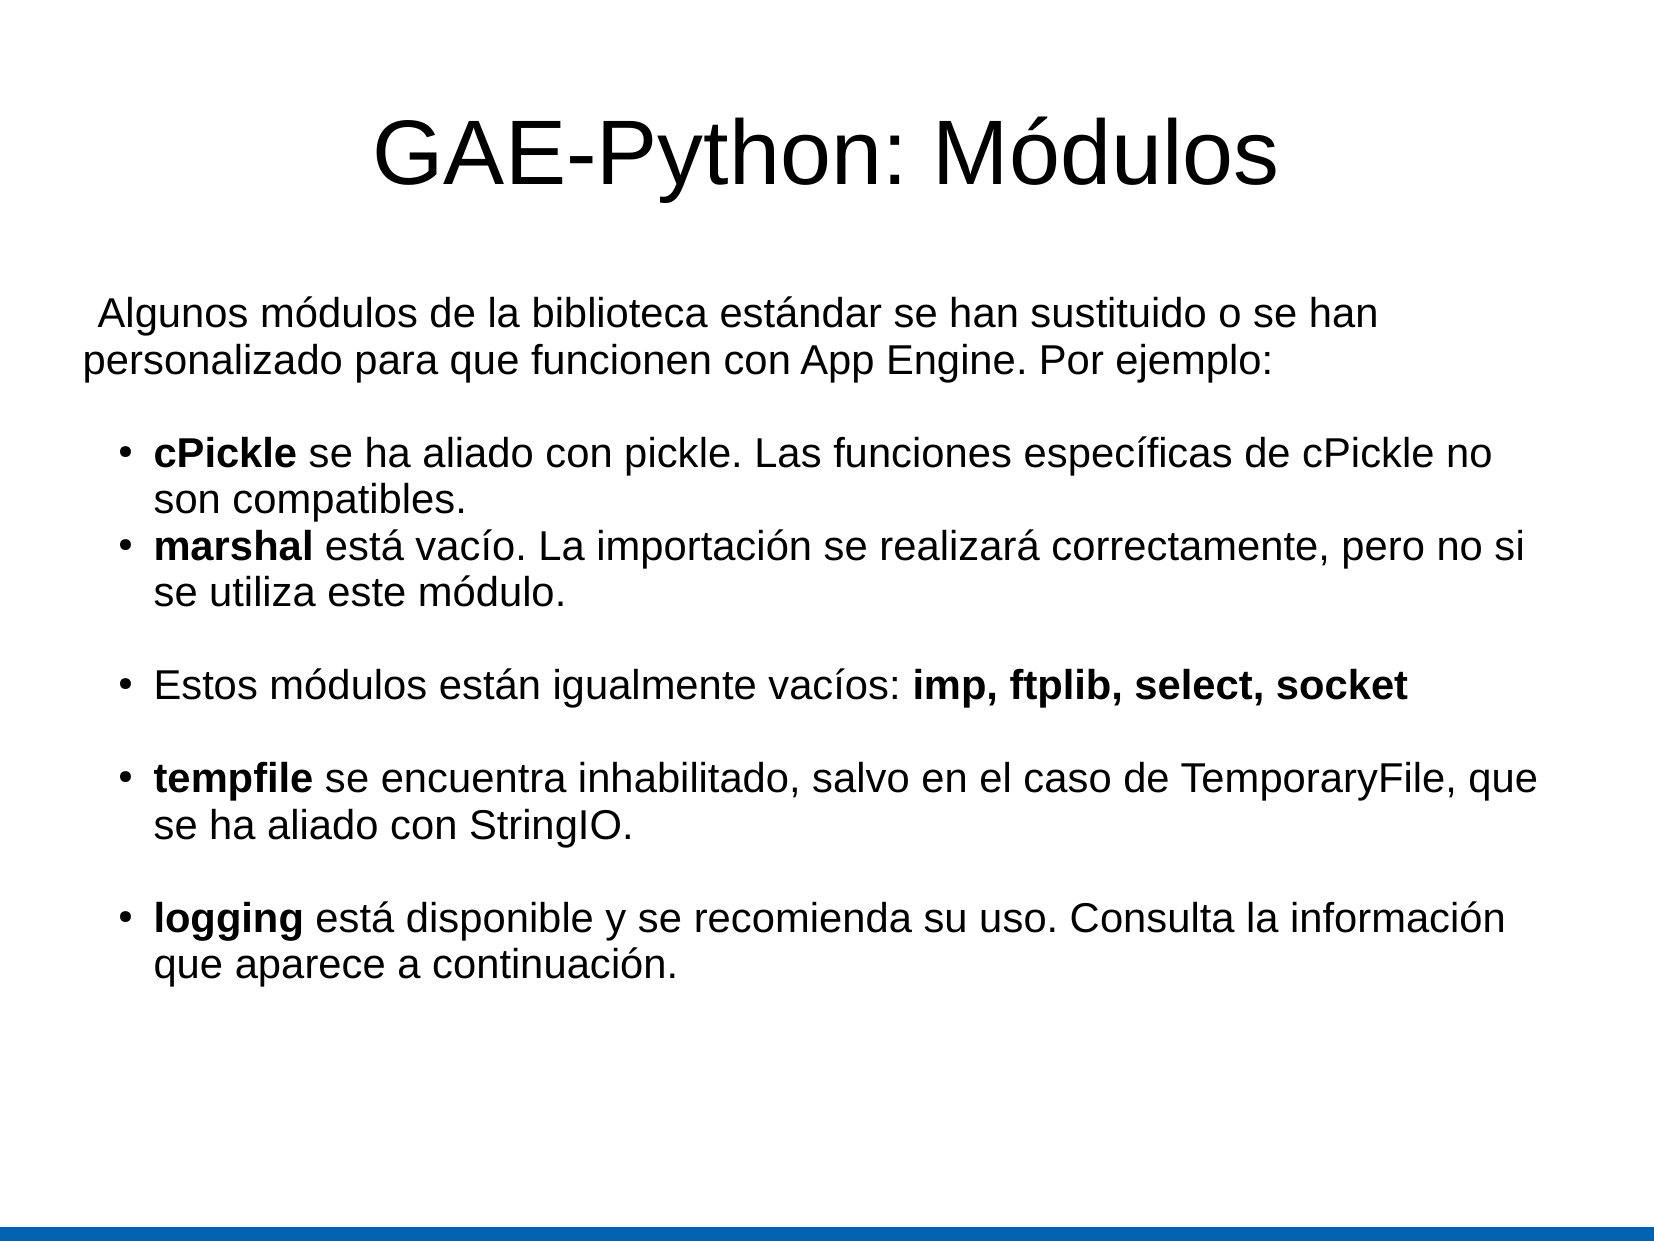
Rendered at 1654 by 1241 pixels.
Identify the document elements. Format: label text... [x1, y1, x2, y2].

subtitle Algunos módulos de la biblioteca estándar se han sustituido o se han personalizado para que funcionen con App Engine. Por ejemplo: cPickle se ha aliado con pickle. Las funciones específicas de cPickle no son compatibles. marshal está vacío. La importación se realizará correctamente, pero no si se utiliza este módulo. Estos módulos están igualmente vacíos: imp, ftplib, select, socket tempfile se encuentra inhabilitado, salvo en el caso de TemporaryFile, que se ha aliado con StringIO. logging está disponible y se recomienda su uso. Consulta la información que aparece a continuación. [82, 290, 1571, 1109]
title GAE-Python: Módulos [82, 49, 1571, 257]
